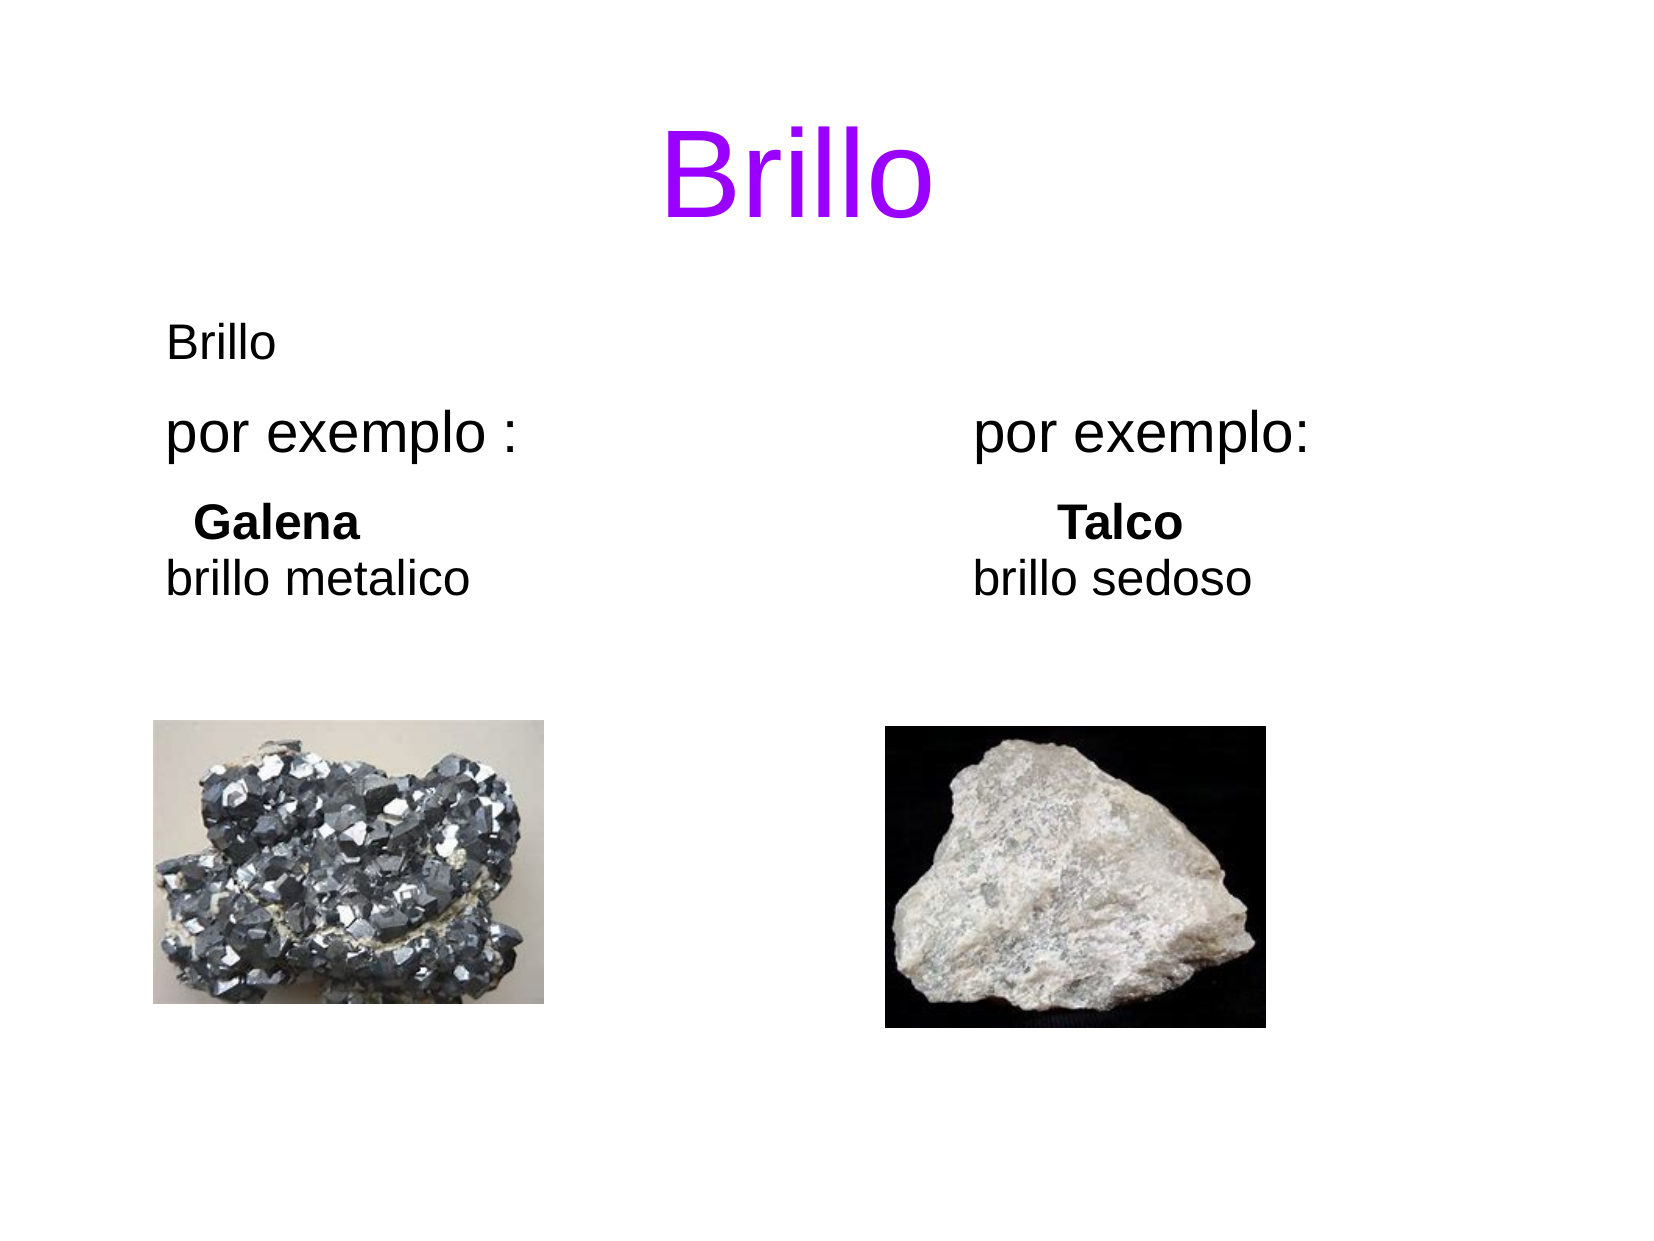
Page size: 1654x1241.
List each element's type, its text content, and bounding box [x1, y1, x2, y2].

picture [885, 726, 1266, 1028]
list Brillo por exemplo : por exemplo: Galena Talco brillo metalico brillo sedoso [93, 314, 1584, 1135]
title Brillo [118, 70, 1477, 278]
picture [153, 720, 544, 1004]
